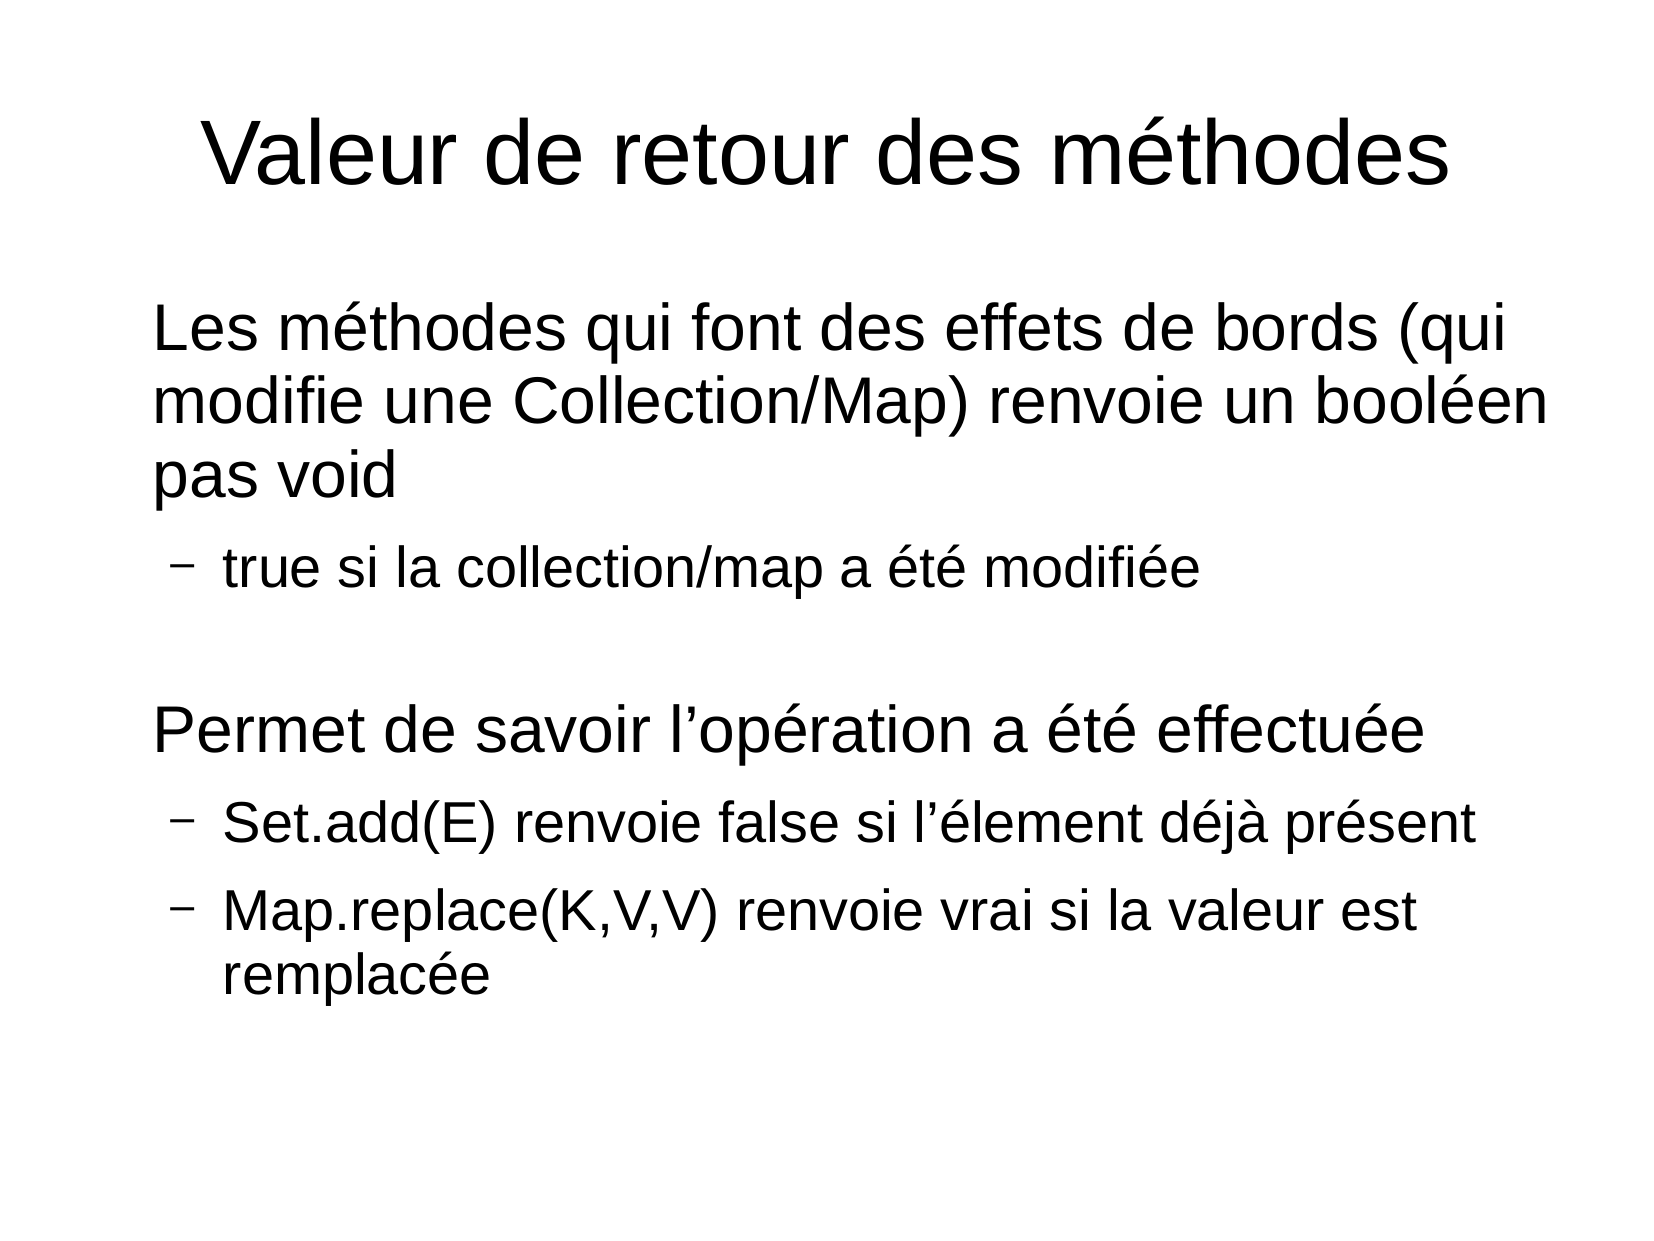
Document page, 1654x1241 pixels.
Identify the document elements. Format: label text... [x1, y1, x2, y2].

title Valeur de retour des méthodes [82, 49, 1571, 257]
list Les méthodes qui font des effets de bords (qui modifie une Collection/Map) renvoie un booléen pas void true si la collection/map a été modifiée Permet de savoir l’opération a été effectuée Set.add(E) renvoie false si l’élement déjà présent Map.replace(K,V,V) renvoie vrai si la valeur est remplacée [82, 290, 1571, 1010]
